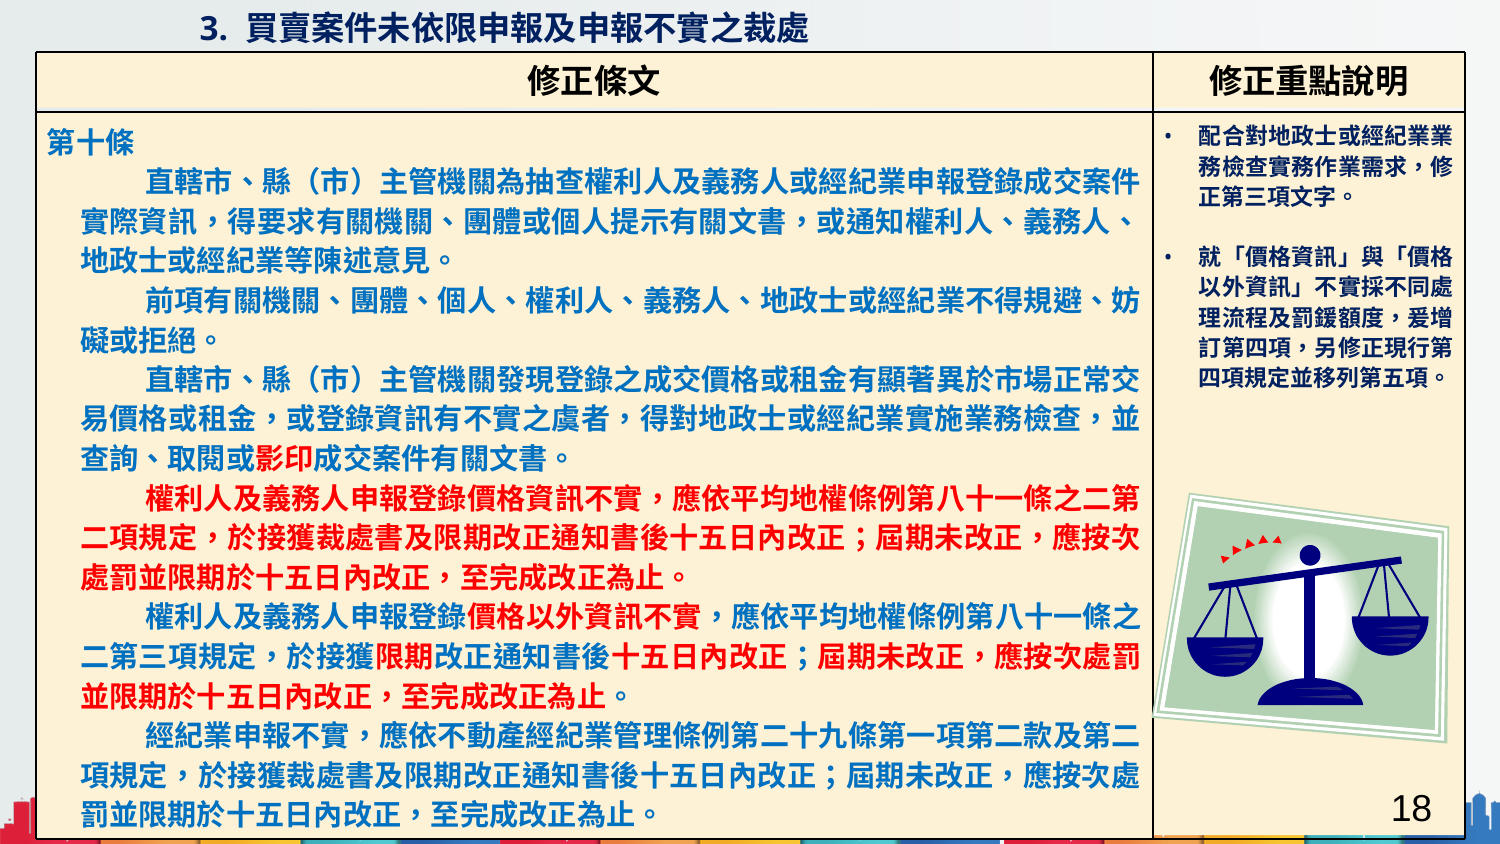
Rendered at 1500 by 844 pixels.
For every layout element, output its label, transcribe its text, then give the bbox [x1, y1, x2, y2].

text_box 修正條文 [37, 53, 1152, 108]
text_box 3. 買賣案件未依限申報及申報不實之裁處 [53, 0, 957, 55]
text_box 配合對地政士或經紀業業務檢查實務作業需求，修正第三項文字。 就「價格資訊」與「價格以外資訊」不實採不同處理流程及罰鍰額度，爰增訂第四項，另修正現行第四項規定並移列第五項。 [1154, 113, 1464, 836]
text_box 修正重點說明 [1154, 53, 1464, 108]
text_box 18 [1375, 776, 1483, 837]
picture [0, 0, 1500, 844]
picture [1151, 492, 1450, 744]
text_box 第十條 直轄市、縣（市）主管機關為抽查權利人及義務人或經紀業申報登錄成交案件實際資訊，得要求有關機關、團體或個人提示有關文書，或通知權利人、義務人、地政士或經紀業等陳述意見。 前項有關機關、團體、個人、權利人、義務人、地政士或經紀業不得規避、妨礙或拒絕。 直轄市、縣（市）主管機關發現登錄之成交價格或租金有顯著異於市場正常交易價格或租金，或登錄資訊有不實之虞者，得對地政士或經紀業實施業務檢查，並查詢、取閱或影印成交案件有關文書。 權利人及義務人申報登錄價格資訊不實，應依平均地權條例第八十一條之二第二項規定，於接獲裁處書及限期改正通知書後十五日內改正；屆期未改正，應按次處罰並限期於十五日內改正，至完成改正為止。 權利人及義務人申報登錄價格以外資訊不實，應依平均地權條例第八十一條之二第三項規定，於接獲限期改正通知書後十五日內改正；屆期未改正，應按次處罰並限期於十五日內改正，至完成改正為止。 經紀業申報不實，應依不動產經紀業管理條例第二十九條第一項第二款及第二項規定，於接獲裁處書及限期改正通知書後十五日內改正；屆期未改正，應按次處罰並限期於十五日內改正，至完成改正為止。 [37, 113, 1152, 838]
